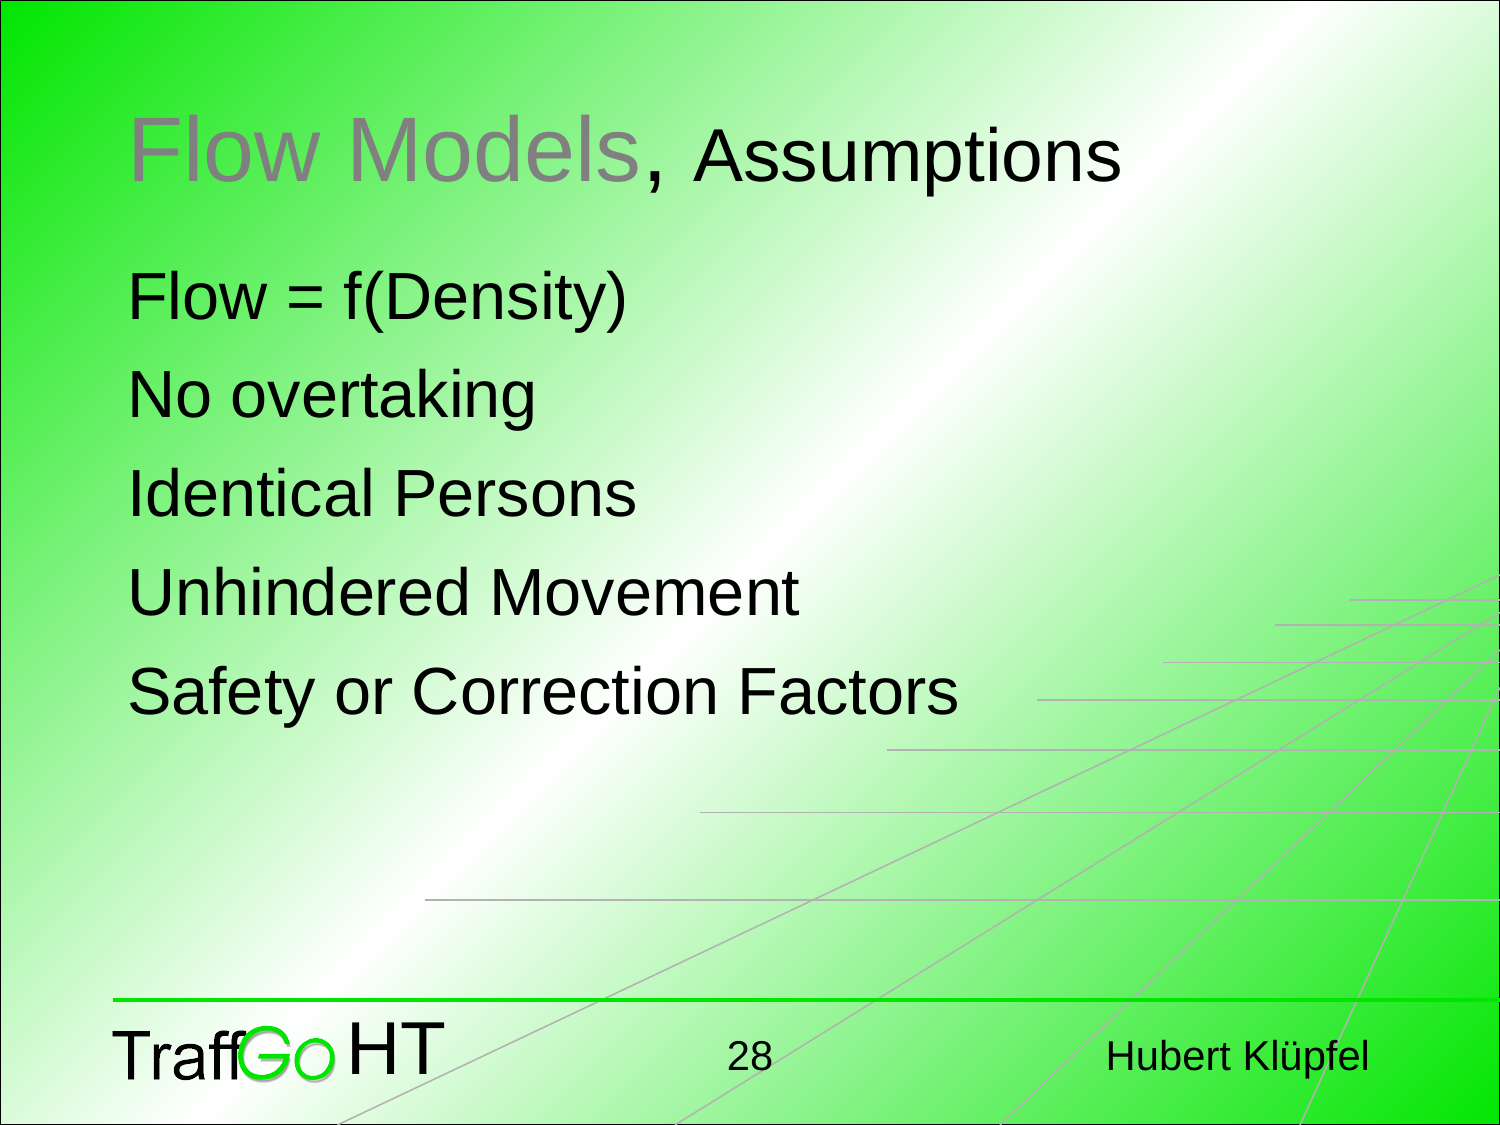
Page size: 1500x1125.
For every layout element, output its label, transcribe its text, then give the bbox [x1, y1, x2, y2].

picture [112, 1024, 338, 1085]
title Flow Models, Assumptions [112, 87, 1388, 213]
list Flow = f(Density) No overtaking Identical Persons Unhindered Movement Safety or Correction Factors [112, 243, 1388, 889]
